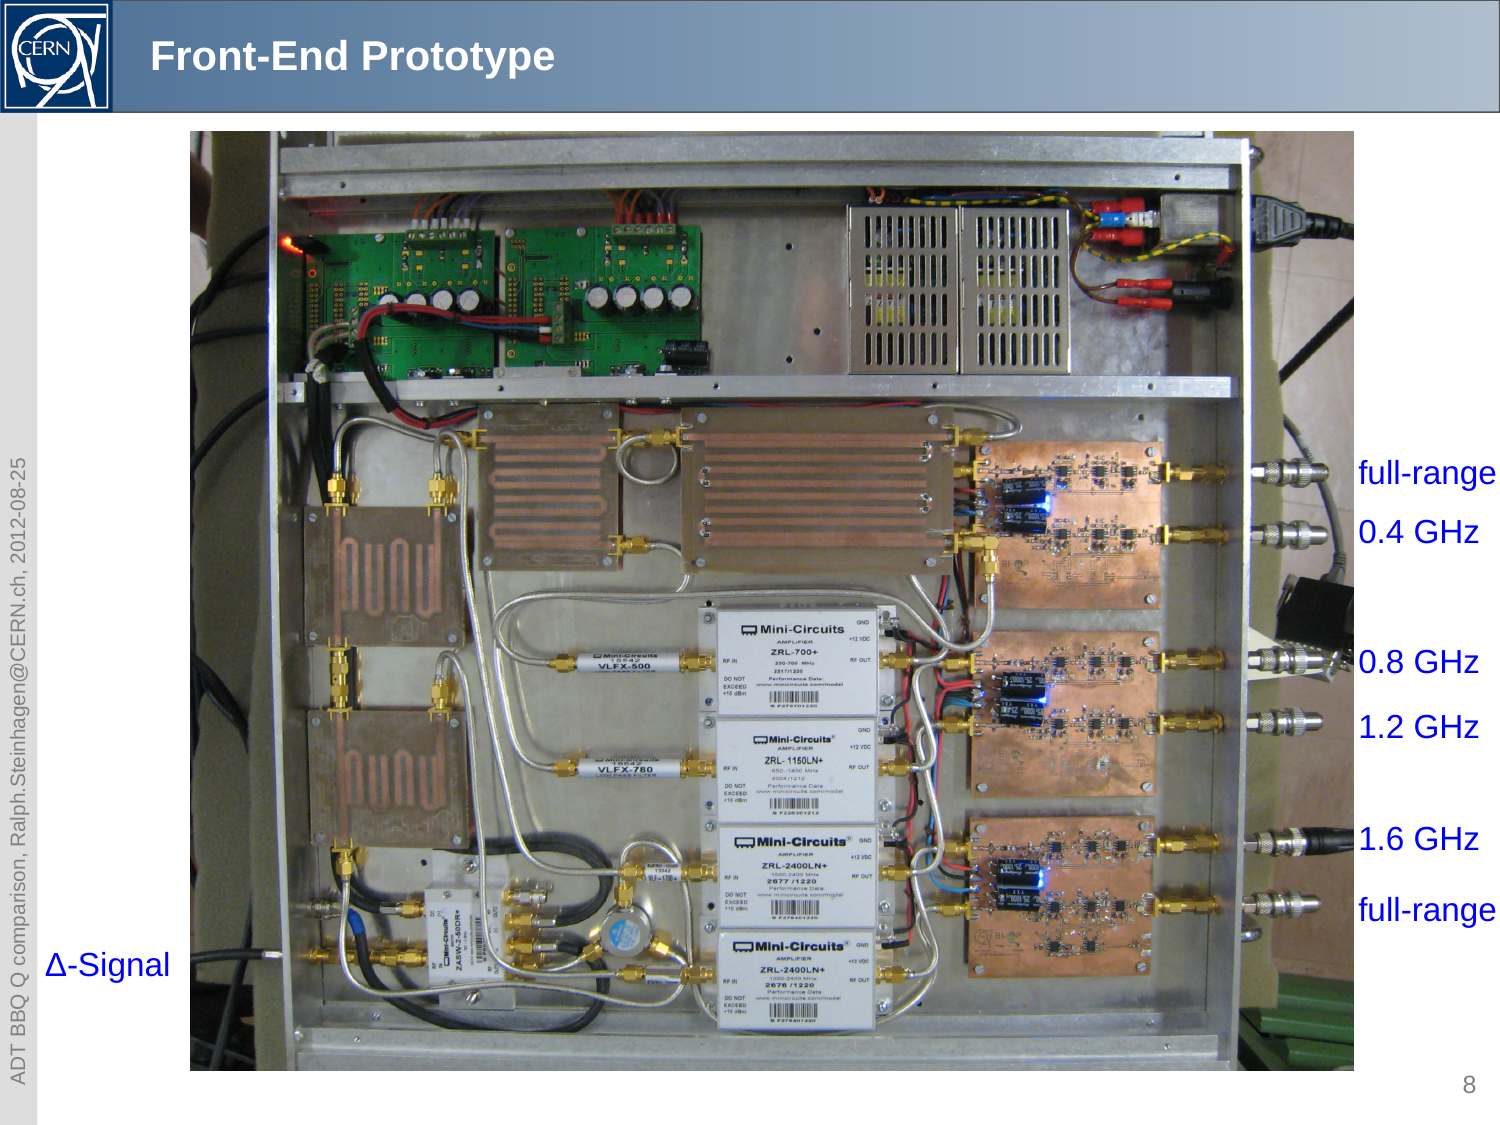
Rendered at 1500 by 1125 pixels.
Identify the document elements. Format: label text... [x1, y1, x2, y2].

text_box 1.2 GHz [1343, 700, 1496, 753]
text_box Δ-Signal [30, 939, 186, 992]
picture [190, 131, 1354, 1071]
text_box 1.6 GHz [1343, 813, 1496, 866]
title Front-End Prototype [150, 0, 1201, 113]
text_box full-range [1343, 447, 1500, 499]
text_box full-range [1343, 884, 1500, 936]
picture [0, 0, 113, 113]
text_box 0.4 GHz [1343, 506, 1496, 558]
text_box 0.8 GHz [1343, 636, 1496, 688]
